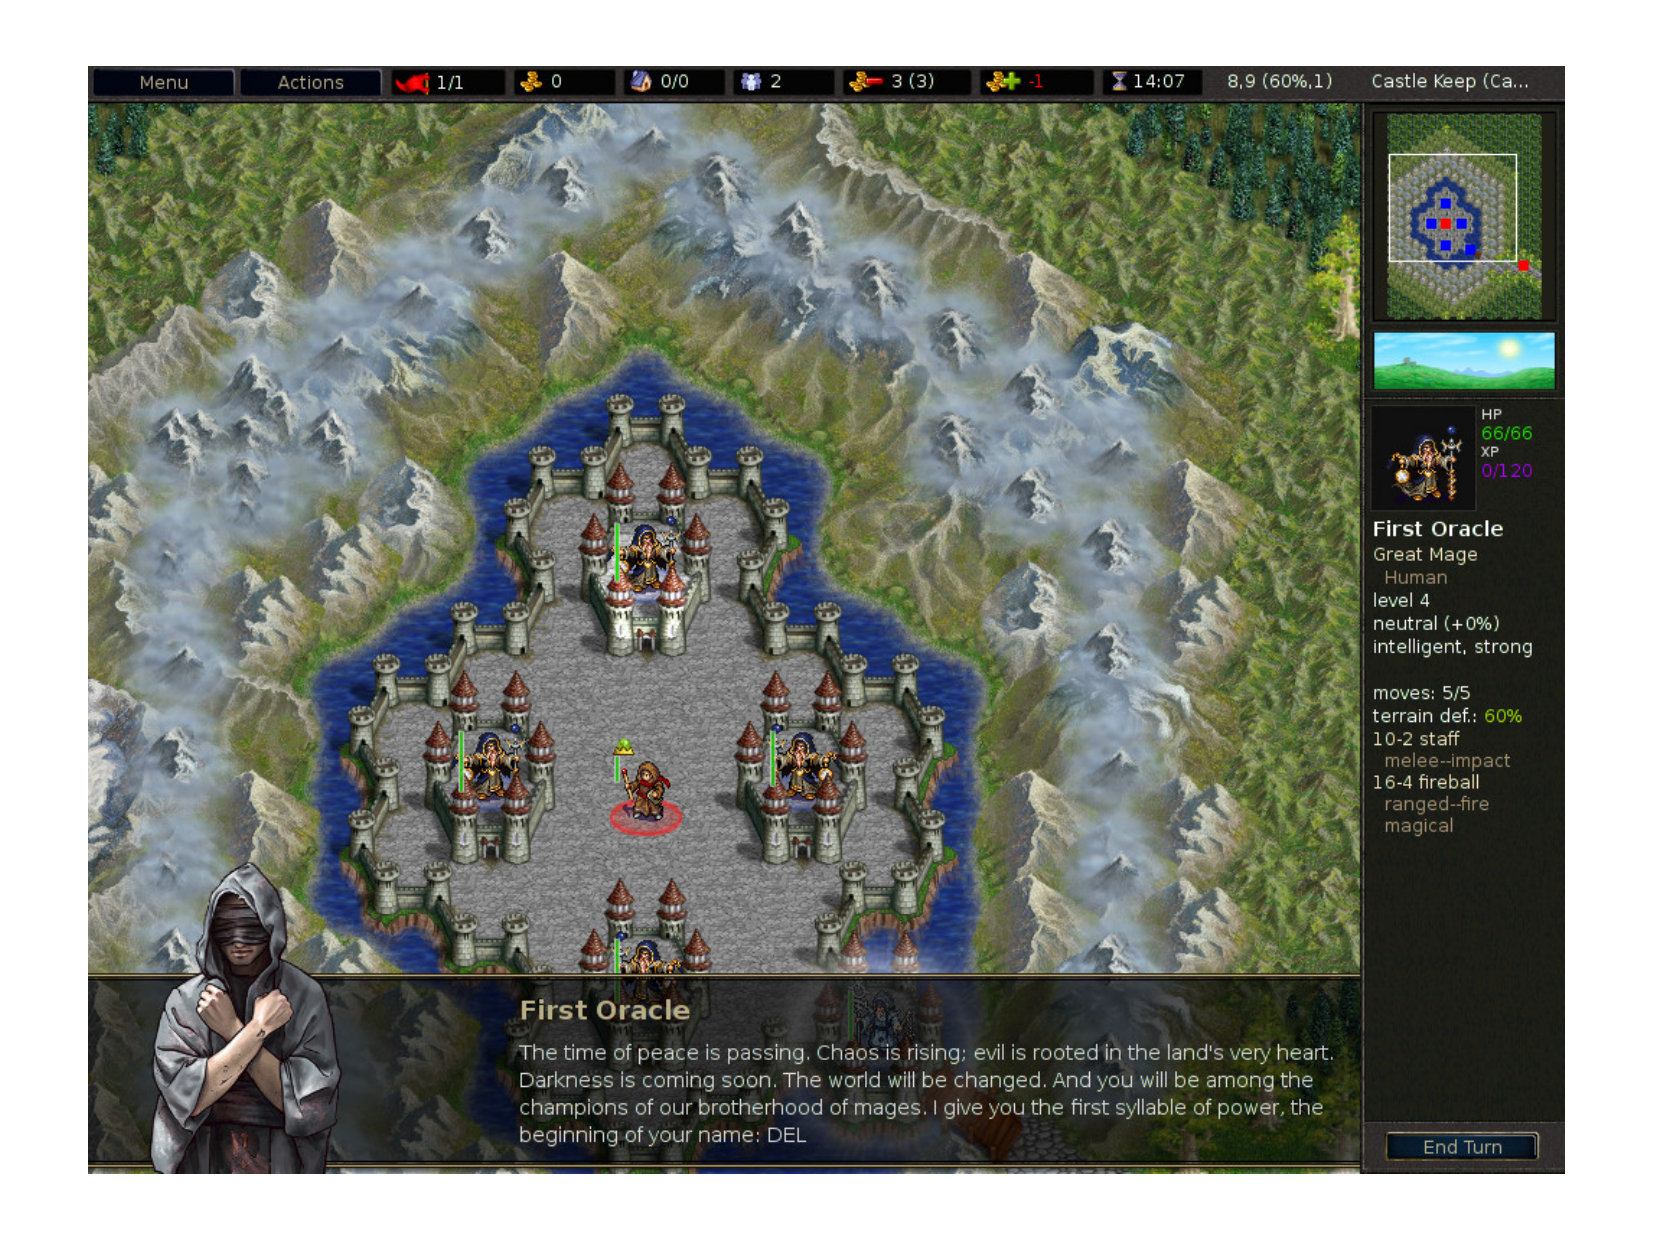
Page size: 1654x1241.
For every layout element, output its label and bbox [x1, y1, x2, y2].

picture [88, 66, 1565, 1174]
